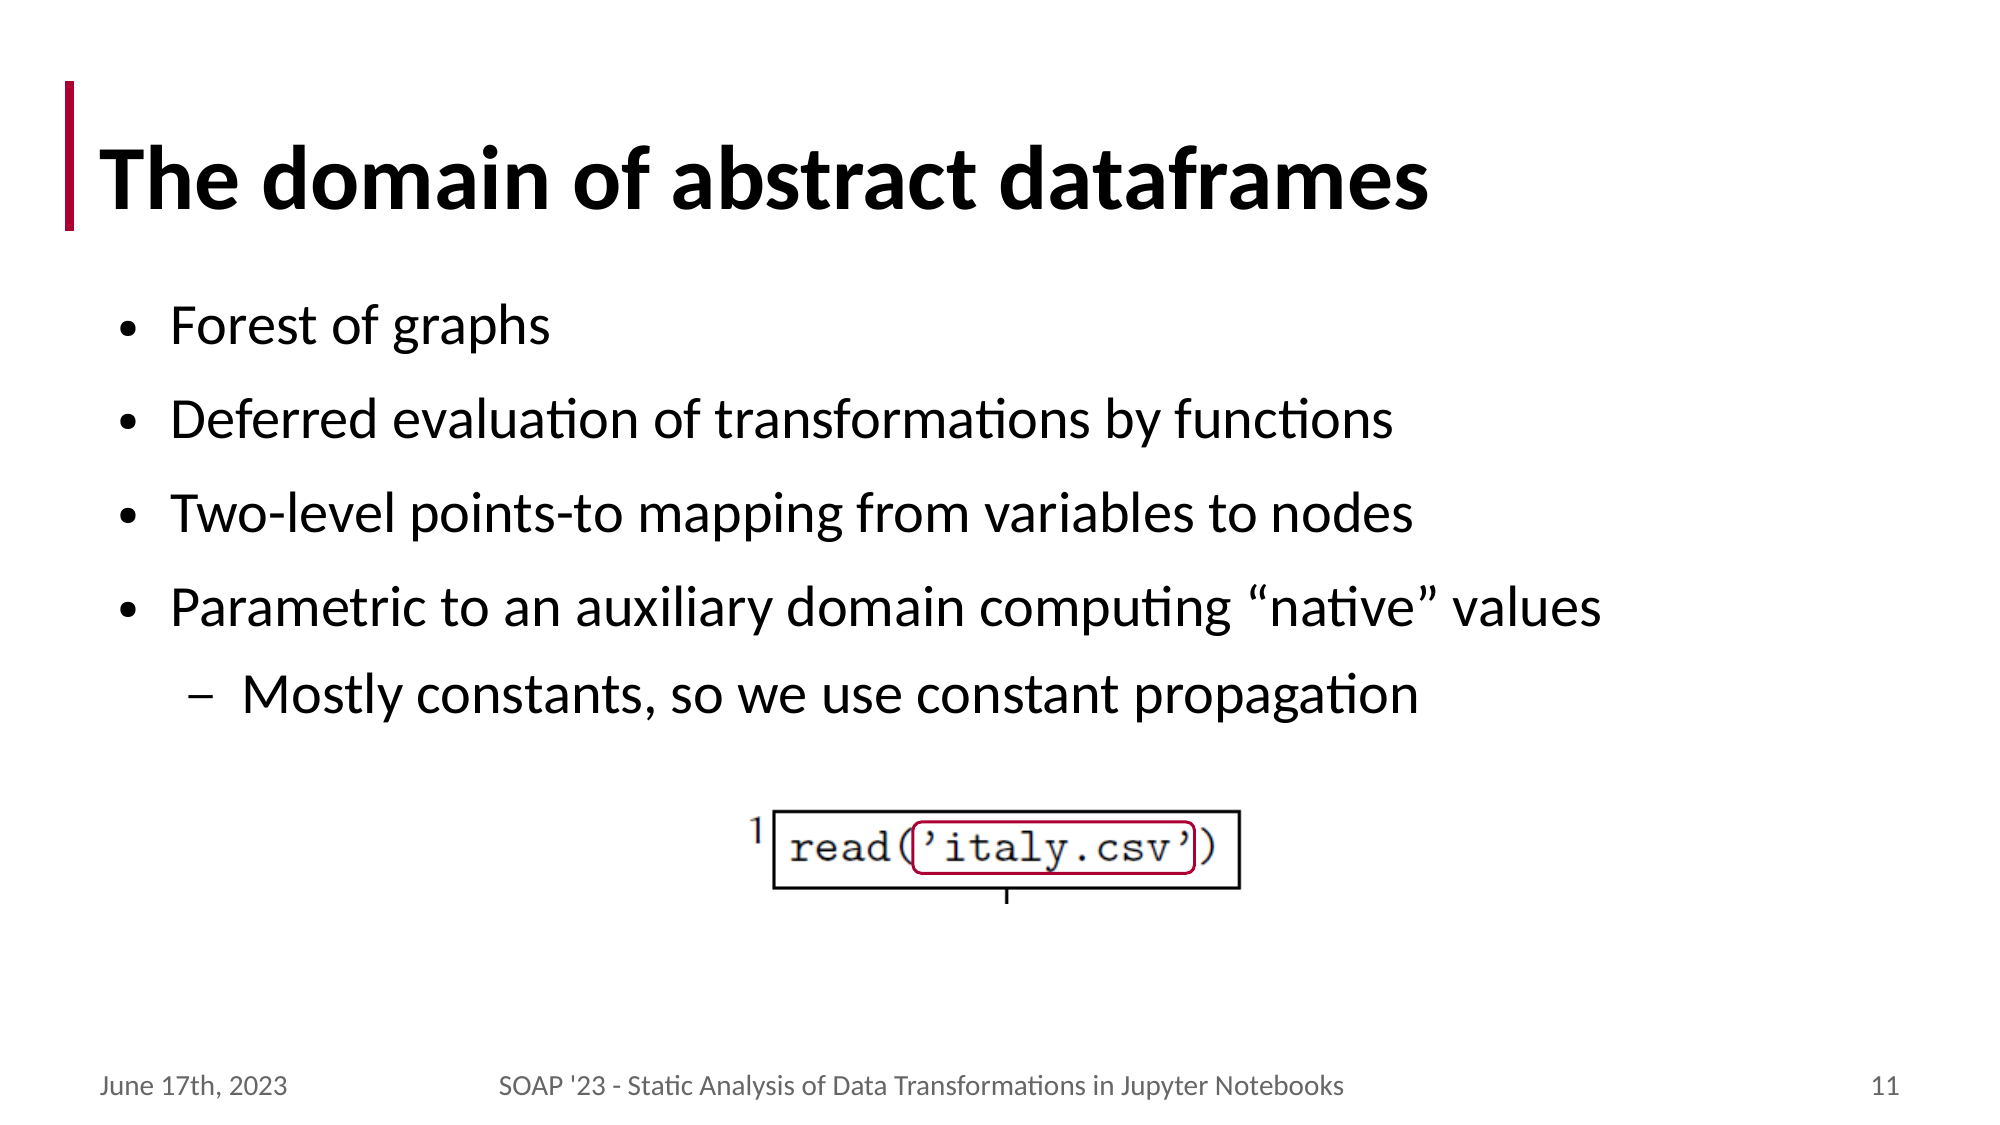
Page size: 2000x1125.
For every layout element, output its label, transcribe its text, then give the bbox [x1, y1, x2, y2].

title The domain of abstract dataframes [99, 44, 1900, 233]
picture [728, 795, 1269, 904]
list Forest of graphs Deferred evaluation of transformations by functions Two-level points-to mapping from variables to nodes Parametric to an auxiliary domain computing “native” values Mostly constants, so we use constant propagation [99, 300, 1900, 1027]
